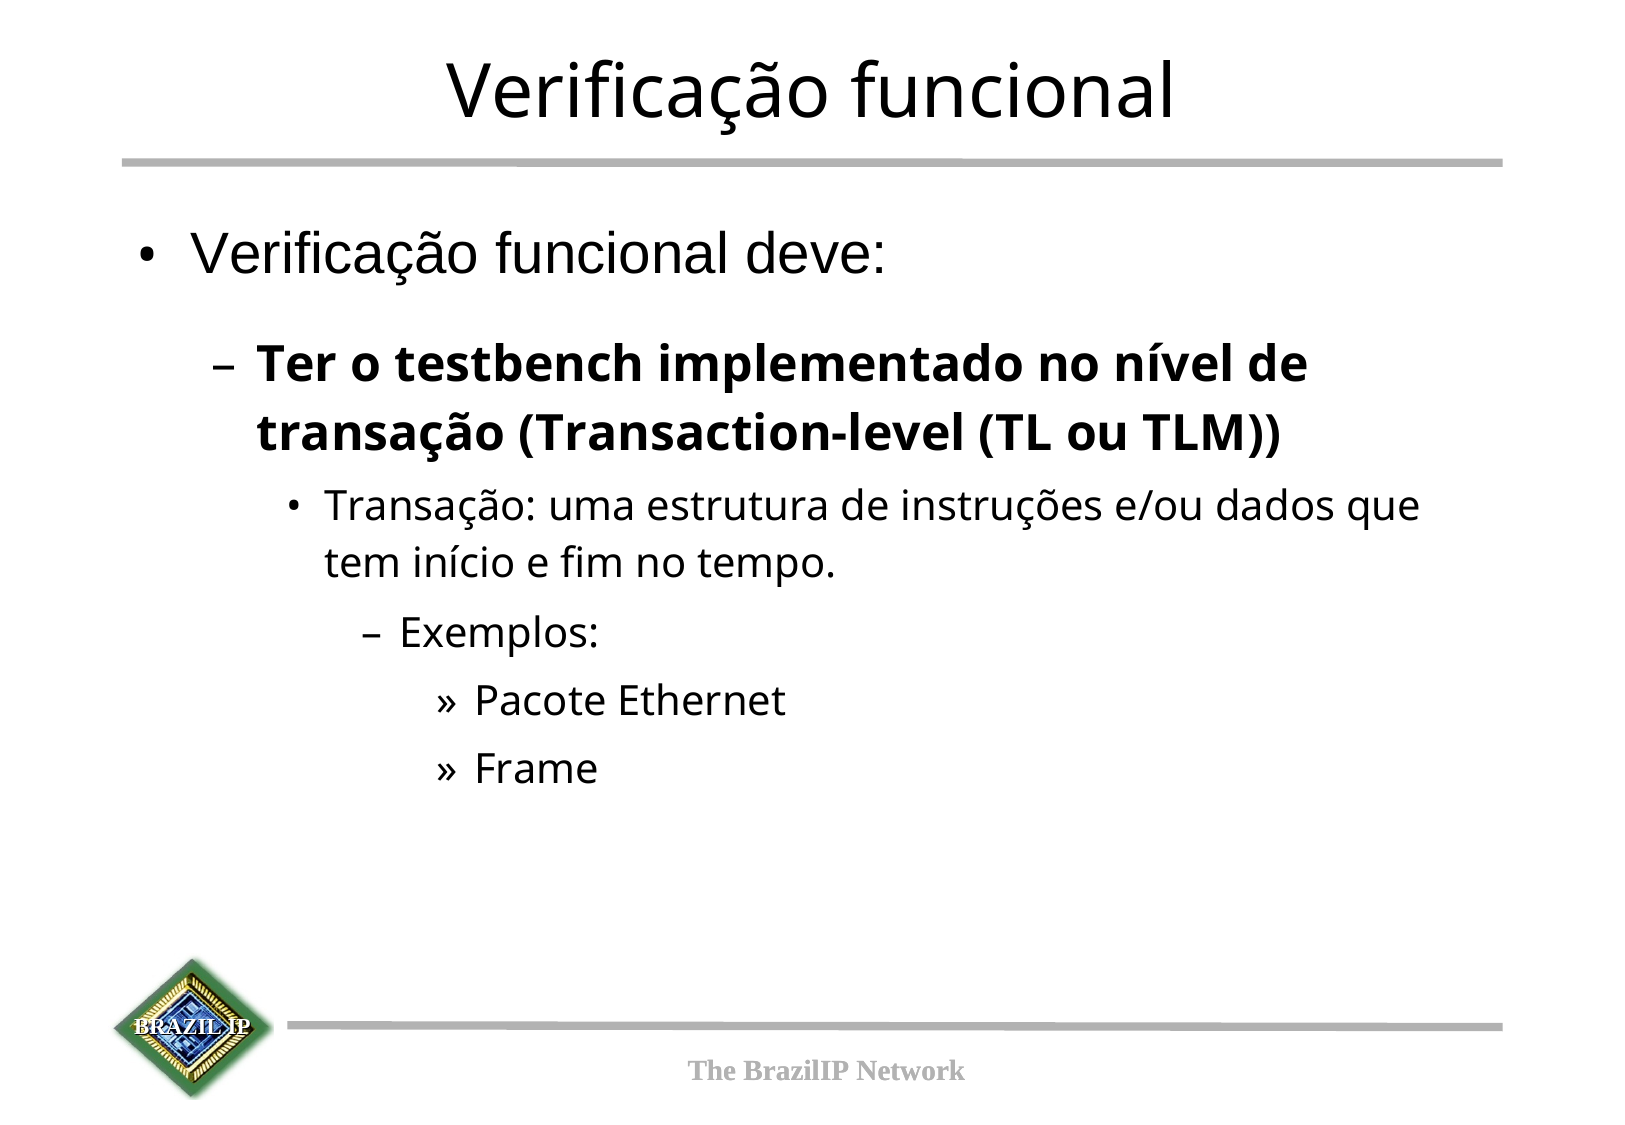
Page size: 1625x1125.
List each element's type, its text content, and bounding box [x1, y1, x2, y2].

picture [108, 953, 274, 1100]
list Verificação funcional deve: Ter o testbench implementado no nível de transação (Transaction-level (TL ou TLM)) Transação: uma estrutura de instruções e/ou dados que tem início e fim no tempo. Exemplos: Pacote Ethernet Frame [121, 212, 1487, 943]
title Verificação funcional [121, 0, 1502, 191]
